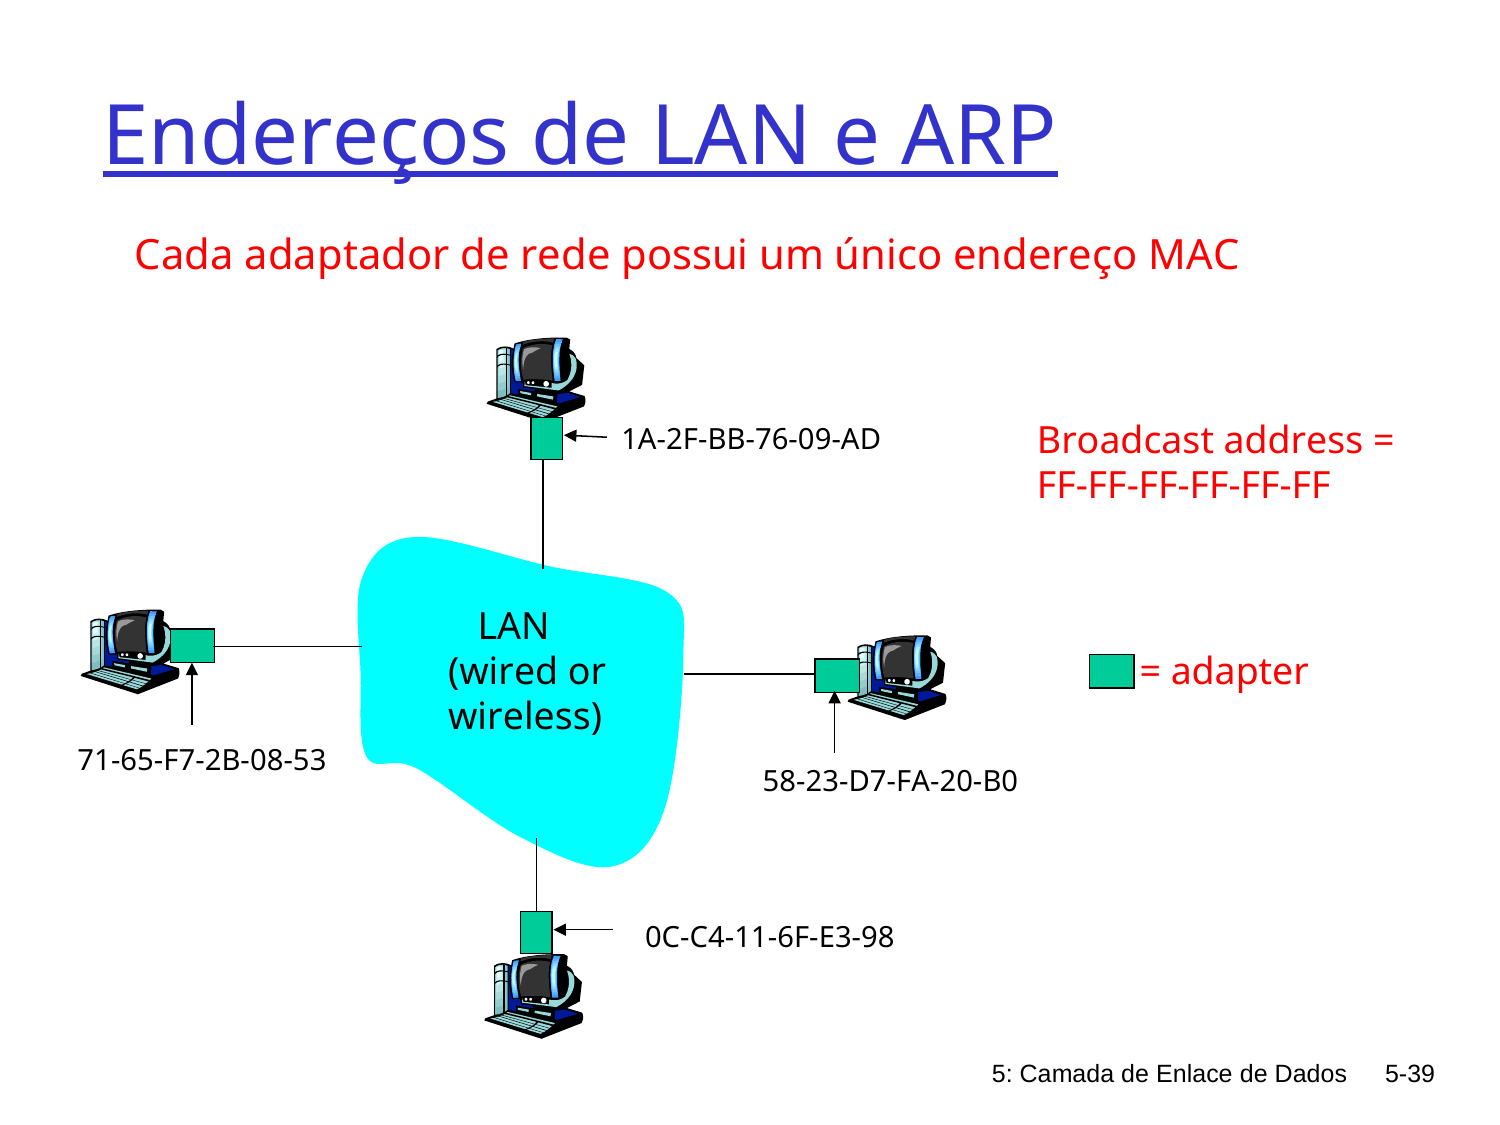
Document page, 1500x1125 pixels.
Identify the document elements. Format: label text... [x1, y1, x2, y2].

picture [80, 608, 182, 695]
chart [847, 634, 948, 721]
title Endereços de LAN e ARP [87, 37, 1363, 225]
text_box Broadcast address = FF-FF-FF-FF-FF-FF [1022, 408, 1410, 515]
text_box 0C-C4-11-6F-E3-98 [630, 911, 910, 962]
text_box LAN (wired or wireless) [433, 594, 622, 746]
picture [484, 953, 585, 1039]
text_box [357, 536, 685, 868]
text_box 71-65-F7-2B-08-53 [62, 733, 342, 785]
text_box 1A-2F-BB-76-09-AD [606, 412, 897, 464]
text_box Cada adaptador de rede possui um único endereço MAC [120, 220, 1255, 286]
text_box = adapter [1124, 638, 1325, 700]
text_box 58-23-D7-FA-20-B0 [747, 754, 1034, 806]
text_box 5-<número> [1339, 1050, 1451, 1125]
text_box 5: Camada de Enlace de Dados [837, 1050, 1339, 1125]
picture [486, 336, 588, 423]
